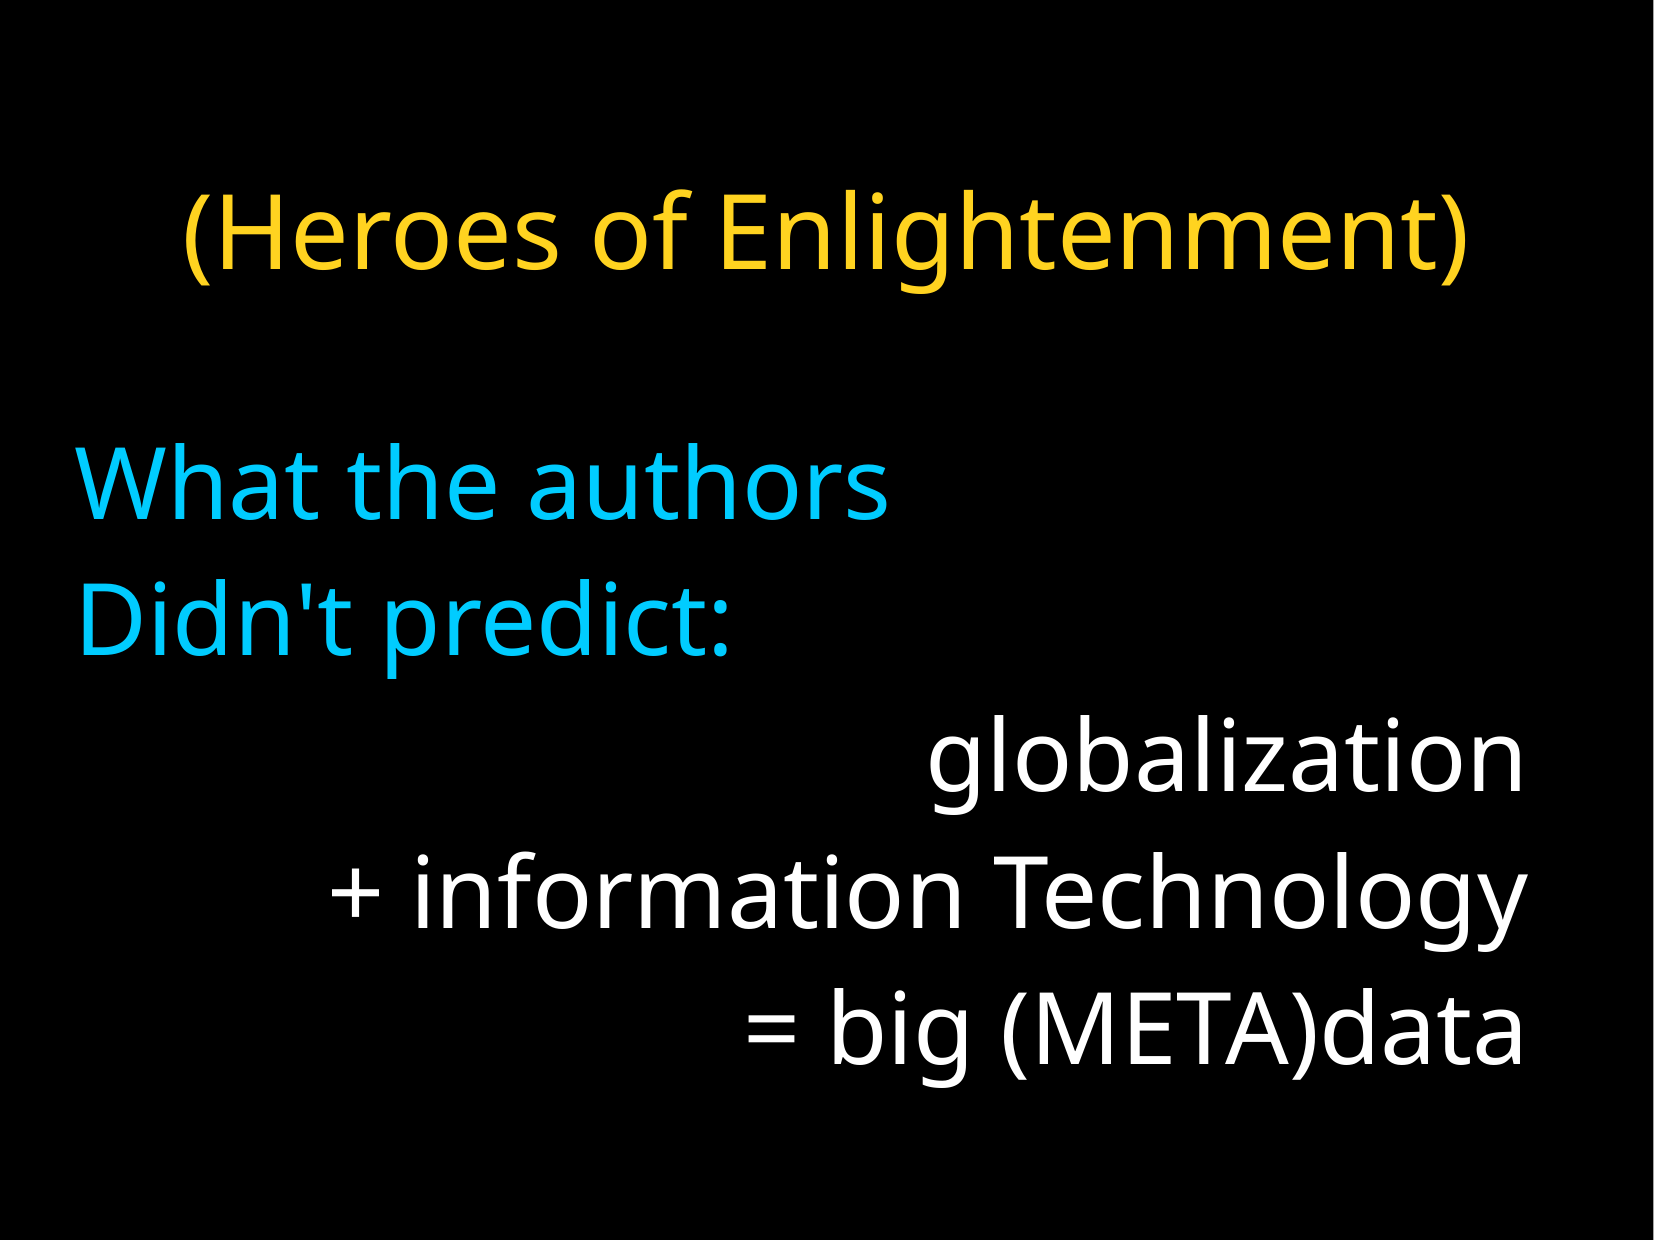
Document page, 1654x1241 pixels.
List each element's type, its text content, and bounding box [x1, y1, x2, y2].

subtitle What the authors Didn't predict: globalization + information Technology = big (META)data [74, 303, 1530, 1203]
title (Heroes of Enlightenment) [82, 96, 1571, 363]
